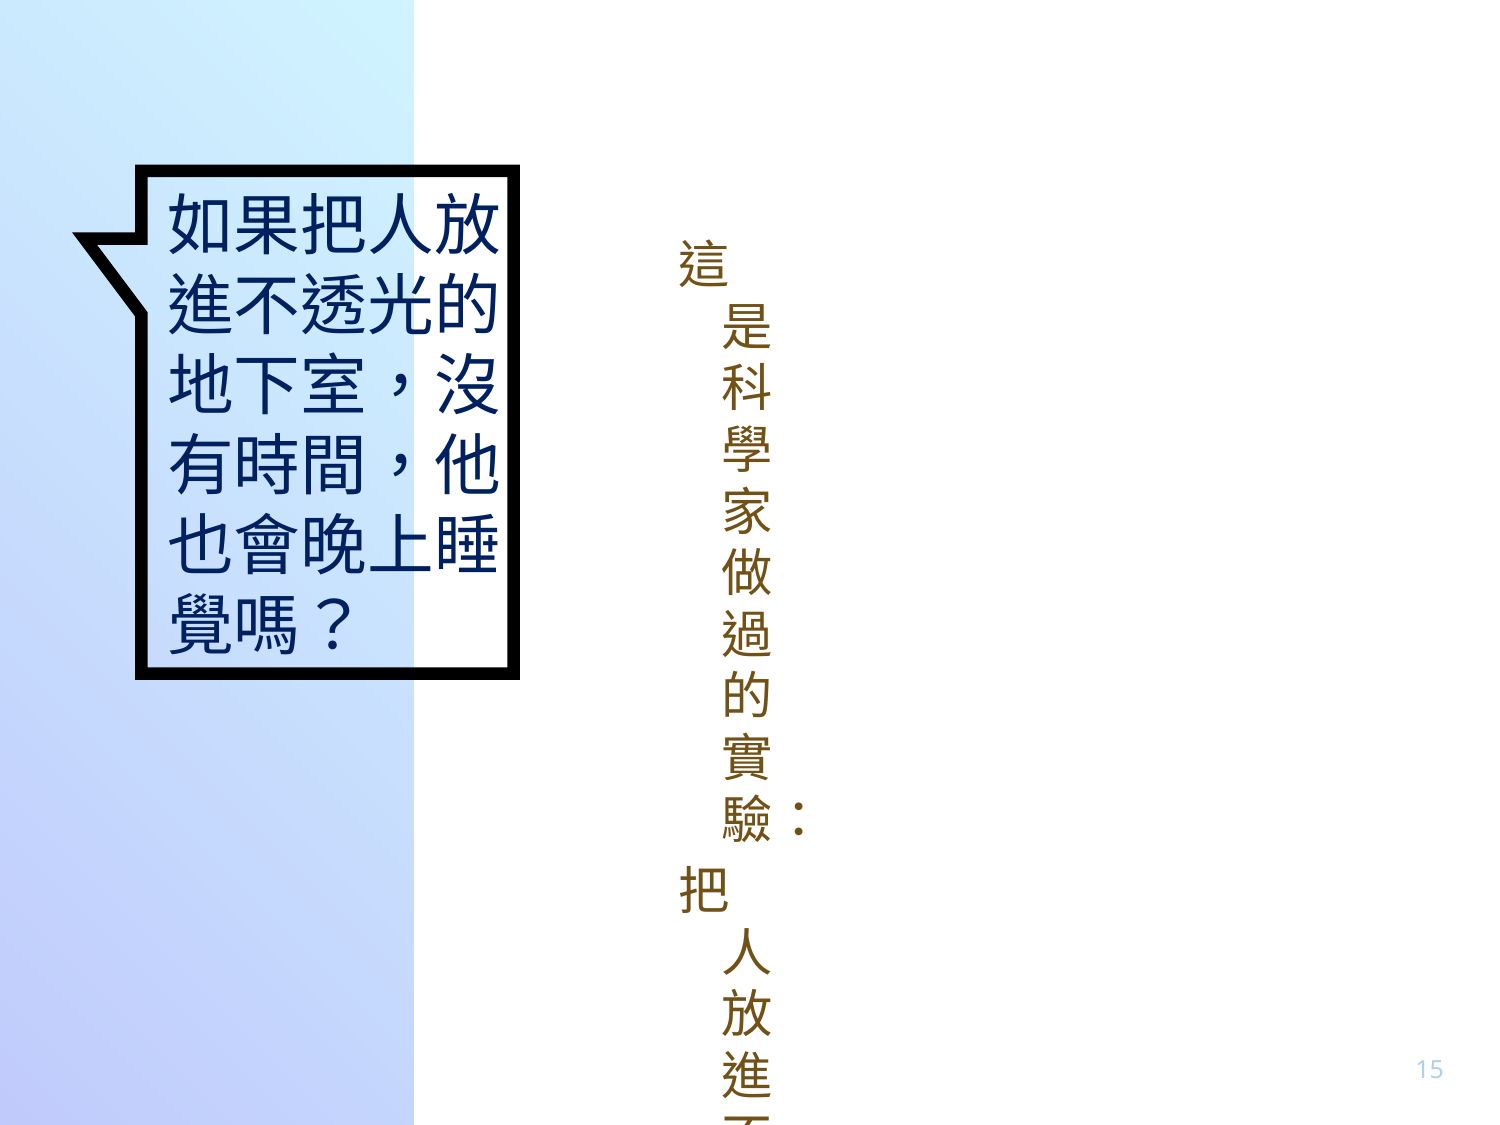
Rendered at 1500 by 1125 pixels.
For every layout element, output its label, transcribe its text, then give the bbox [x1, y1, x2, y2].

text_box 如果把人放 進不透光的 地下室，沒 有時間，他 也會晚上睡 覺嗎？ [152, 176, 902, 751]
list 這是科學家做過的實驗： 把人放進不透光的地下室 ，在一個不知道時間的環 境，但是這個人還是很有 規律的睡覺和起床，同樣 的實驗對於動物也是相同 結果，因此推斷生物體內 有一種控制生理節奏的東 西，稱為「生理時鐘」。 [562, 187, 1390, 1059]
text_box 15 [1400, 1038, 1491, 1125]
